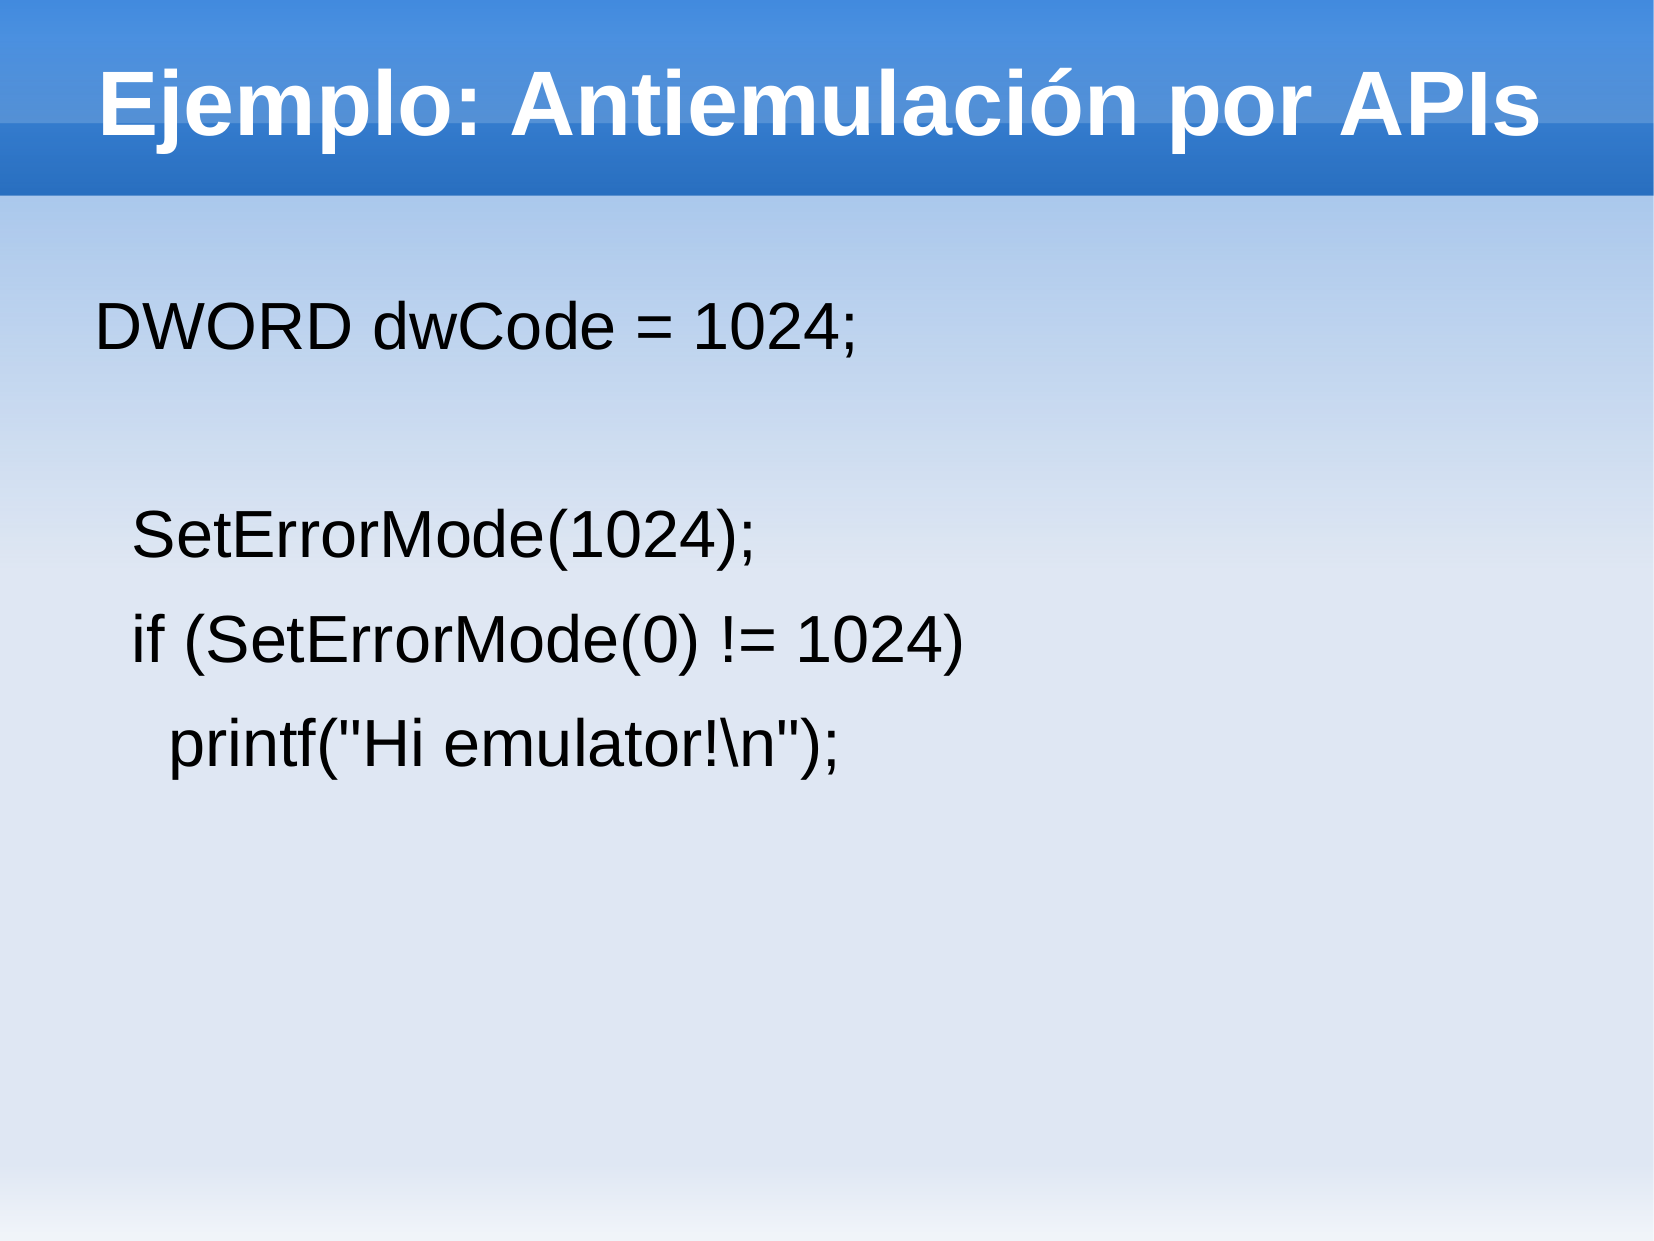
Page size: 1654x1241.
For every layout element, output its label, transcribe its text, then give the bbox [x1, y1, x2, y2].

picture [0, 0, 1654, 1241]
title Ejemplo: Antiemulación por APIs [76, 7, 1565, 200]
list DWORD dwCode = 1024; SetErrorMode(1024); if (SetErrorMode(0) != 1024) printf("Hi emulator!\n"); [76, 288, 1565, 1093]
